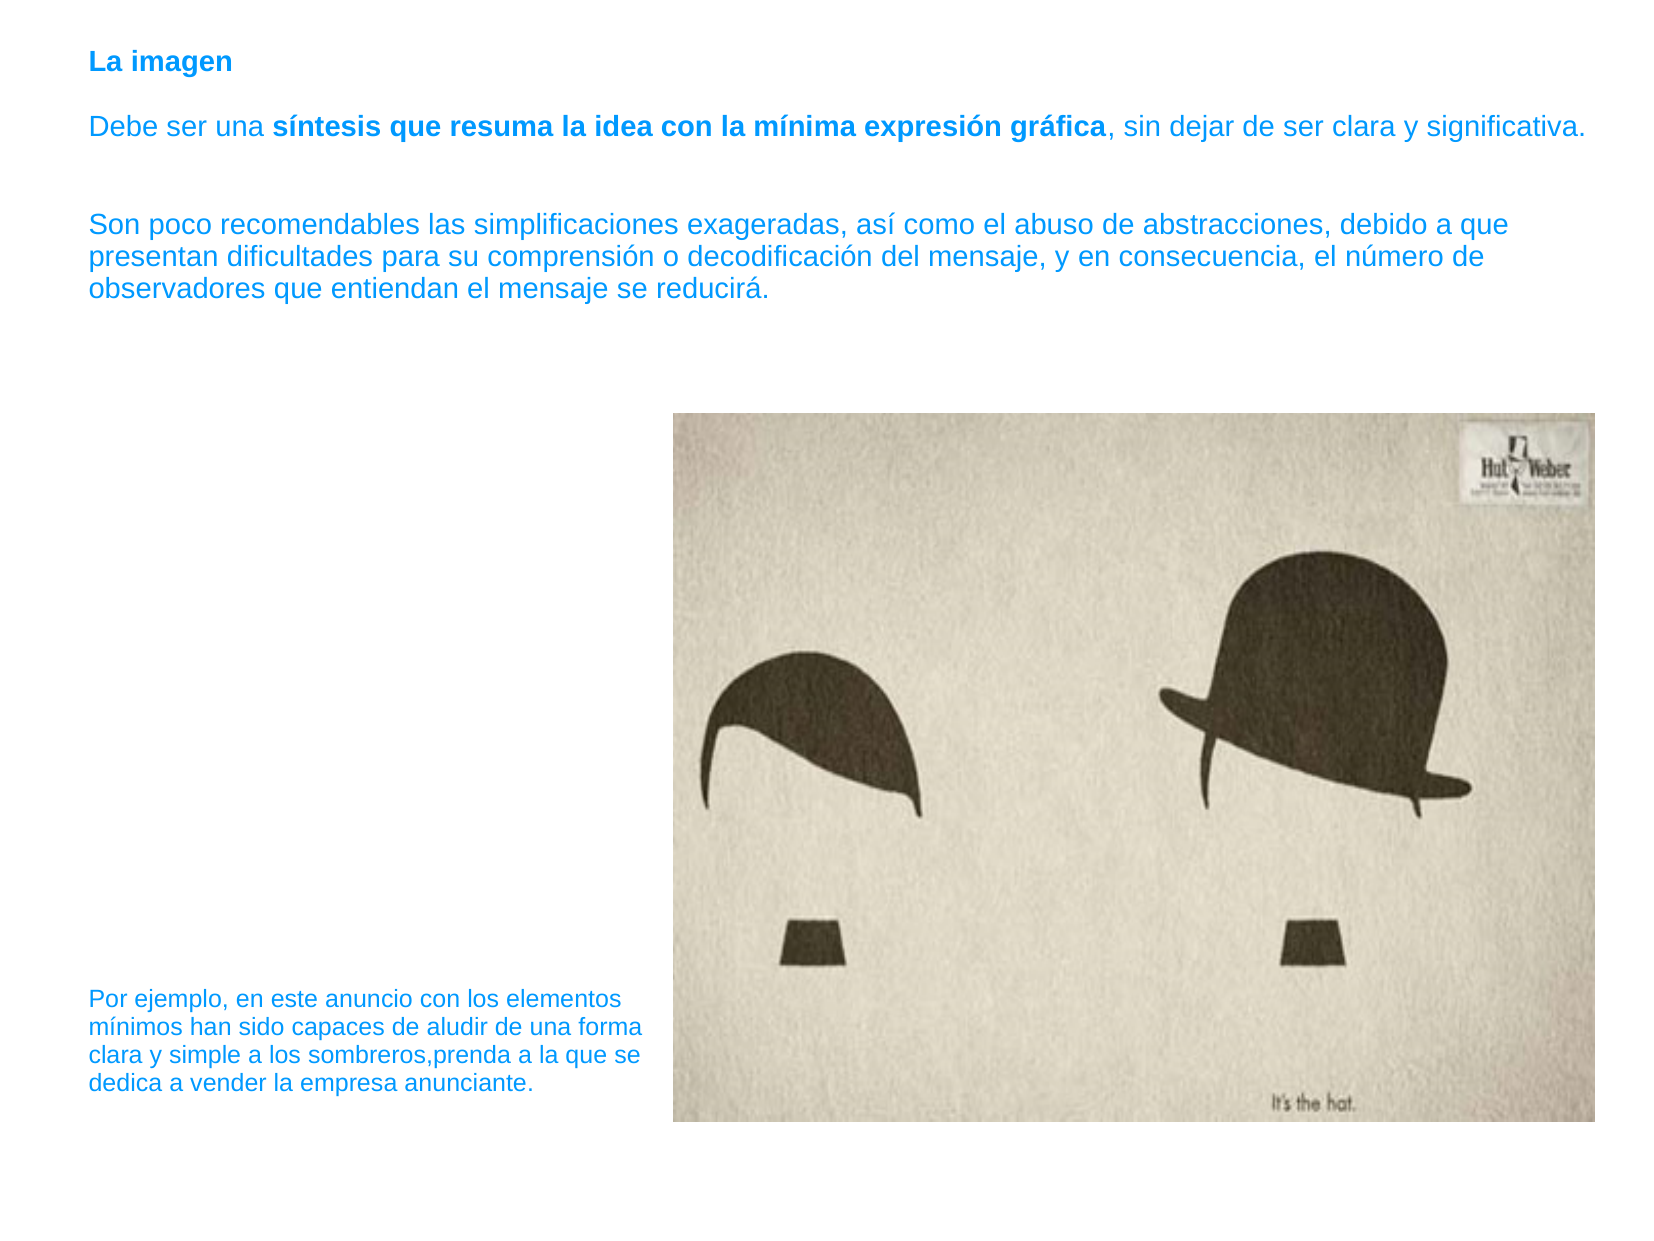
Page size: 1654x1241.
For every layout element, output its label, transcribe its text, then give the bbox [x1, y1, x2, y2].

title La imagen Debe ser una síntesis que resuma la idea con la mínima expresión gráfica, sin dejar de ser clara y significativa. Son poco recomendables las simplificaciones exageradas, así como el abuso de abstracciones, debido a que presentan dificultades para su comprensión o decodificación del mensaje, y en consecuencia, el número de observadores que entiendan el mensaje se reducirá. [88, 43, 1595, 306]
text_box Por ejemplo, en este anuncio con los elementos mínimos han sido capaces de aludir de una forma clara y simple a los sombreros,prenda a la que se dedica a vender la empresa anunciante. [88, 957, 650, 1123]
picture [673, 413, 1595, 1123]
